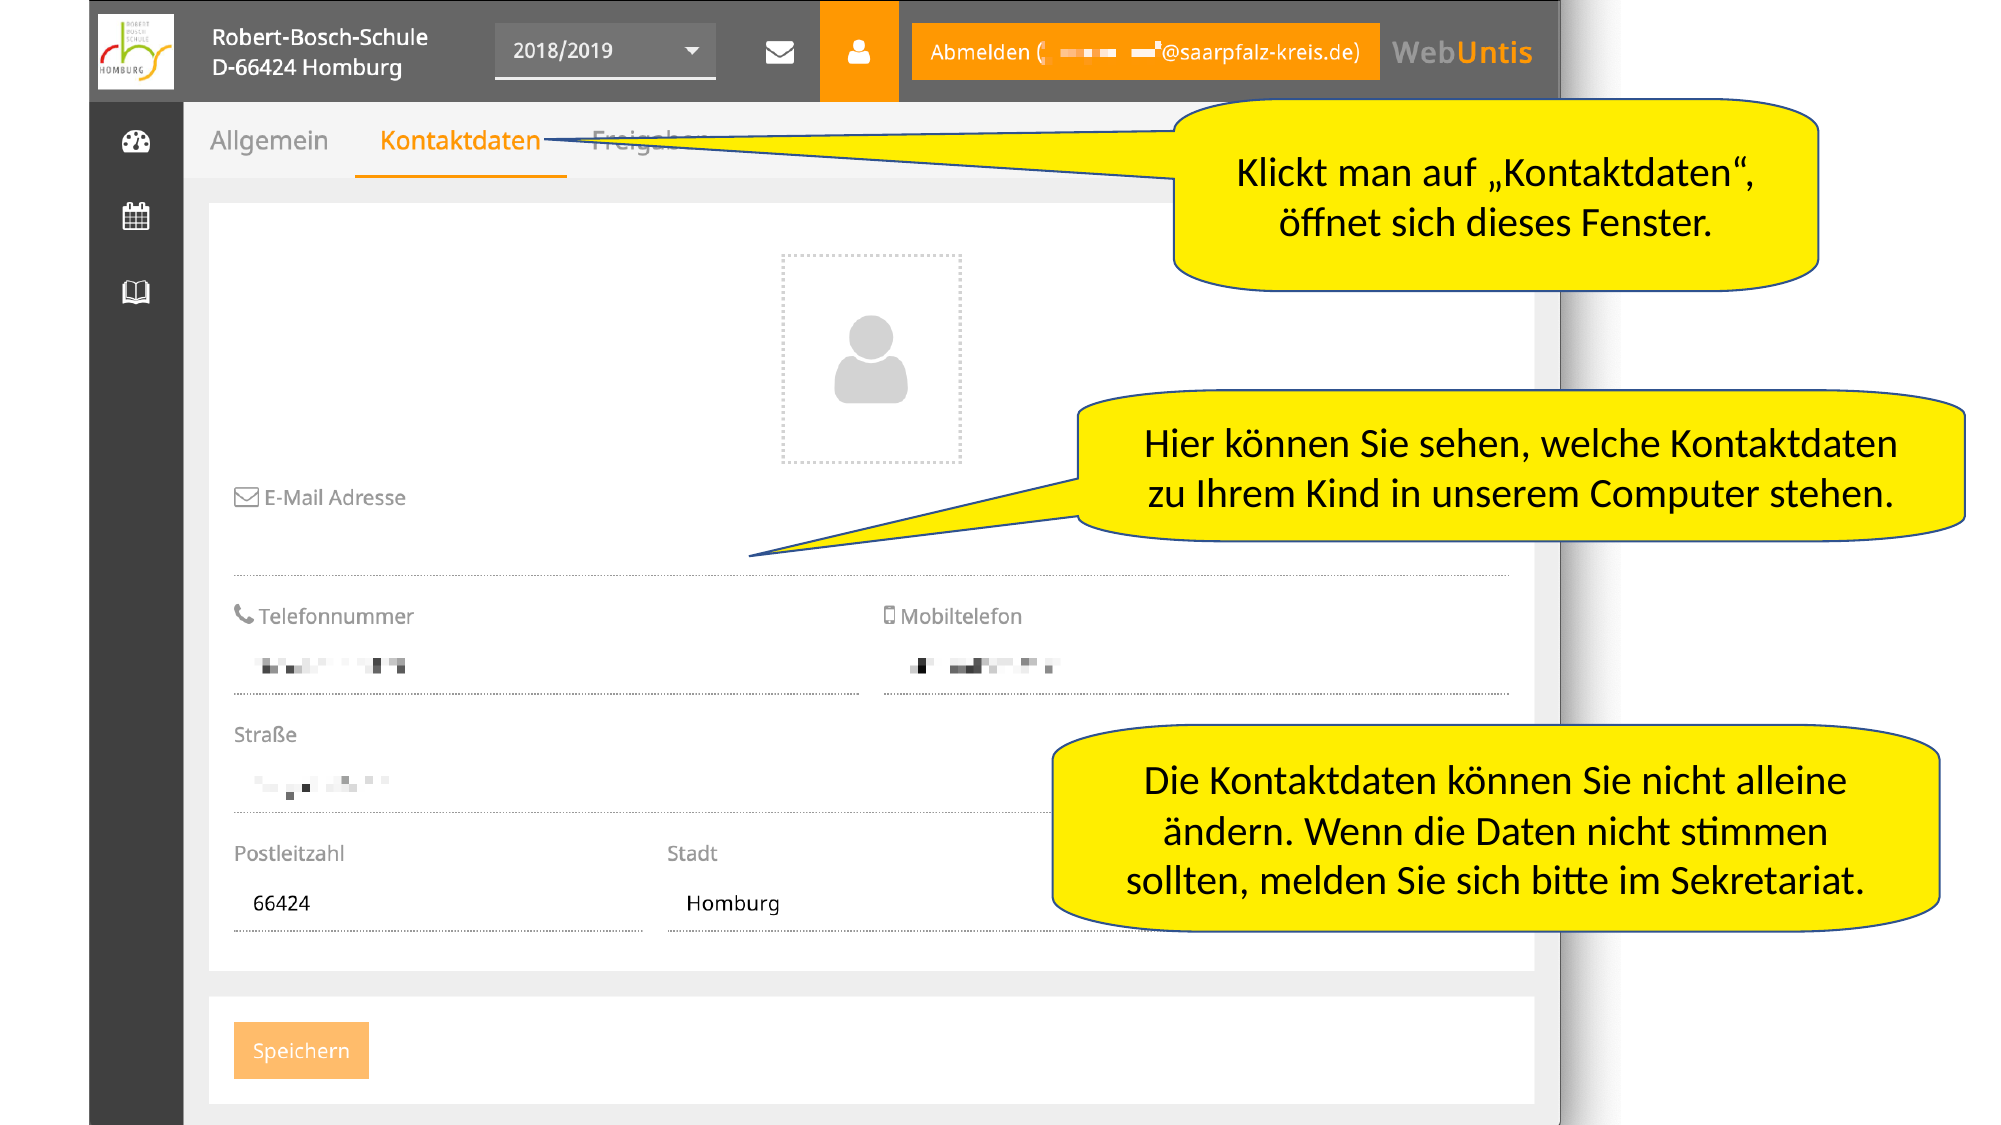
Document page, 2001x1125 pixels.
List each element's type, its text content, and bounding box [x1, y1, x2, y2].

text_box Hier können Sie sehen, welche Kontaktdaten zu Ihrem Kind in unserem Computer stehen. [748, 390, 1965, 557]
text_box Die Kontaktdaten können Sie nicht alleine ändern. Wenn die Daten nicht stimmen sollten, melden Sie sich bitte im Sekretariat. [1052, 724, 1940, 932]
picture [89, 0, 1621, 1125]
text_box Klickt man auf „Kontaktdaten“, öffnet sich dieses Fenster. [544, 99, 1819, 292]
